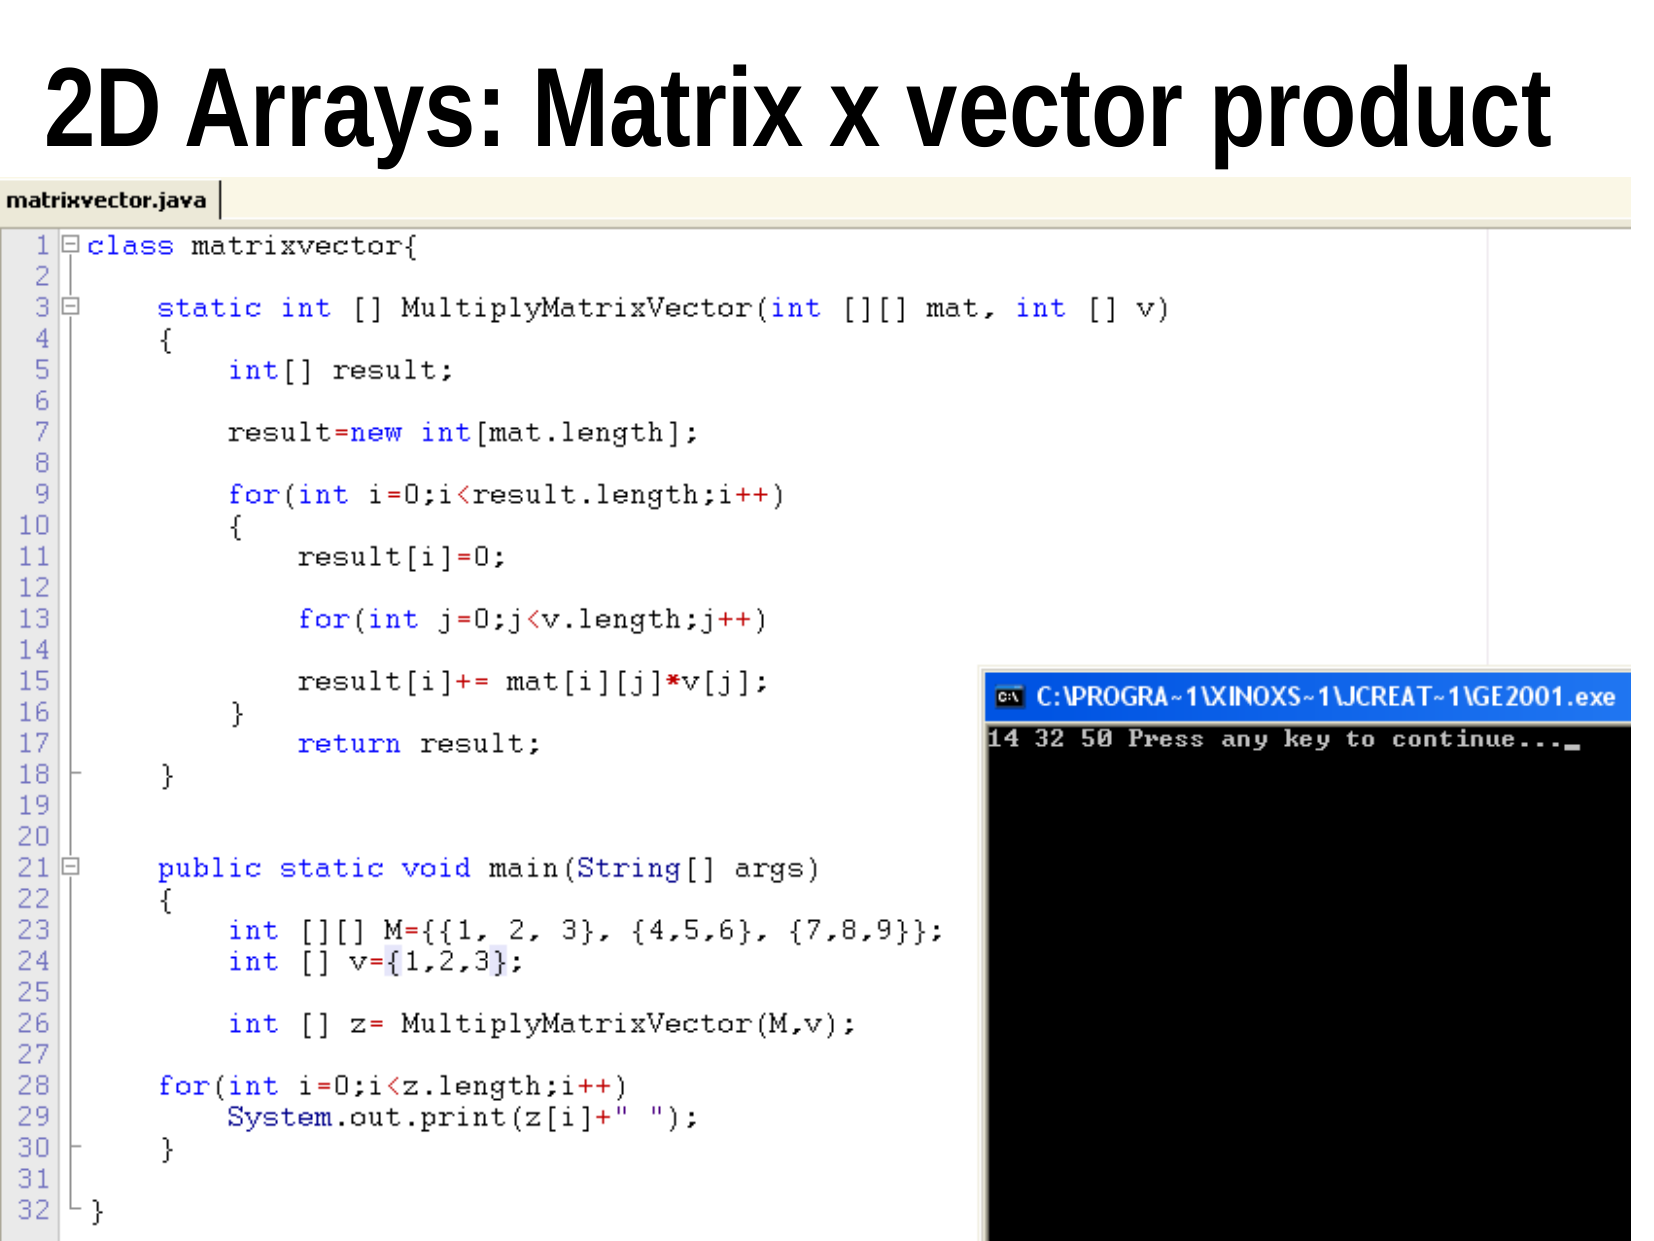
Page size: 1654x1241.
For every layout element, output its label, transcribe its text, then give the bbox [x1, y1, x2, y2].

picture [0, 177, 1631, 1241]
text_box 2D Arrays: Matrix x vector product [29, 33, 1567, 177]
